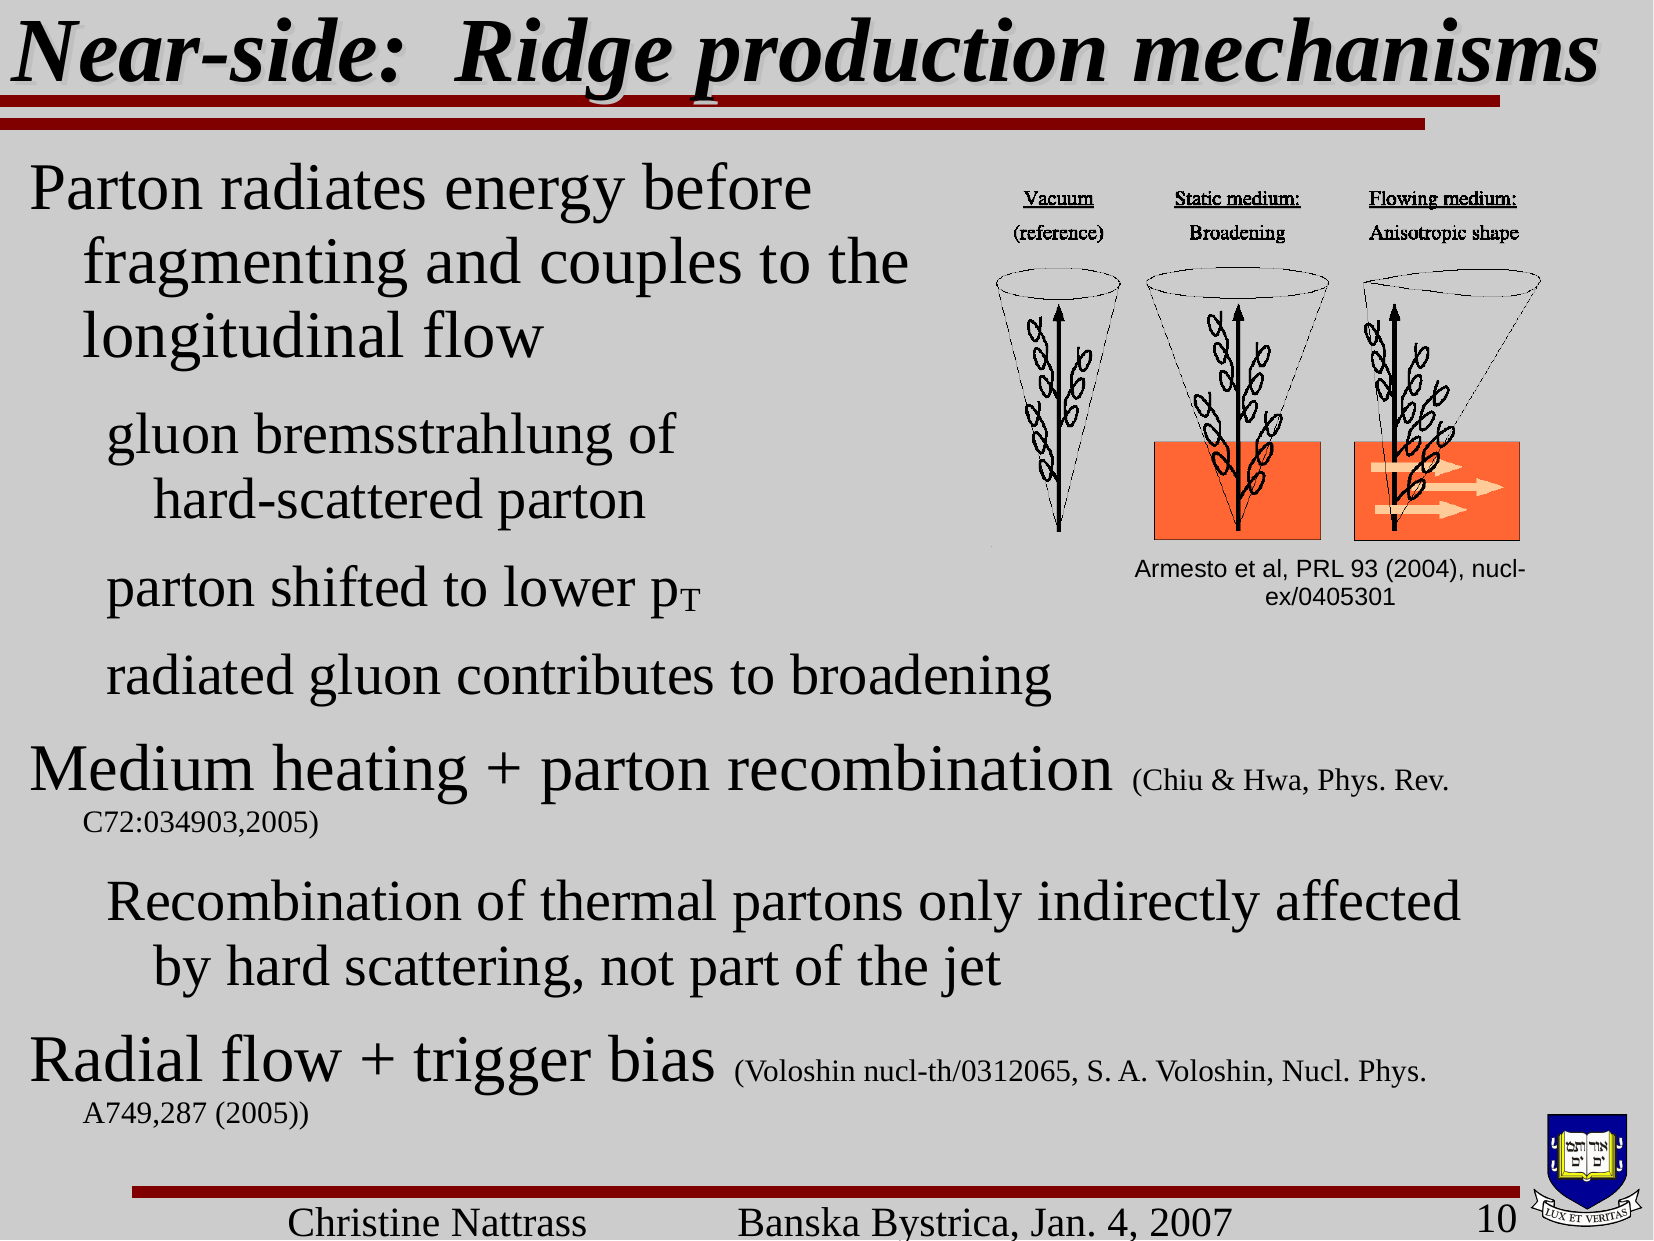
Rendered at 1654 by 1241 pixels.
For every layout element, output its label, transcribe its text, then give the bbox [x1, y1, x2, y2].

picture [1530, 1114, 1643, 1227]
list Parton radiates energy before fragmenting and couples to the longitudinal flow gluon bremsstrahlung of hard-scattered parton parton shifted to lower pT radiated gluon contributes to broadening Medium heating + parton recombination (Chiu & Hwa, Phys. Rev. C72:034903,2005) Recombination of thermal partons only indirectly affected by hard scattering, not part of the jet Radial flow + trigger bias (Voloshin nucl-th/0312065, S. A. Voloshin, Nucl. Phys. A749,287 (2005)) [11, 150, 1501, 1150]
picture [991, 184, 1545, 547]
title Near-side: Ridge production mechanisms [11, 0, 1654, 107]
text_box Armesto et al, PRL 93 (2004), nucl-ex/0405301 [1117, 546, 1545, 619]
